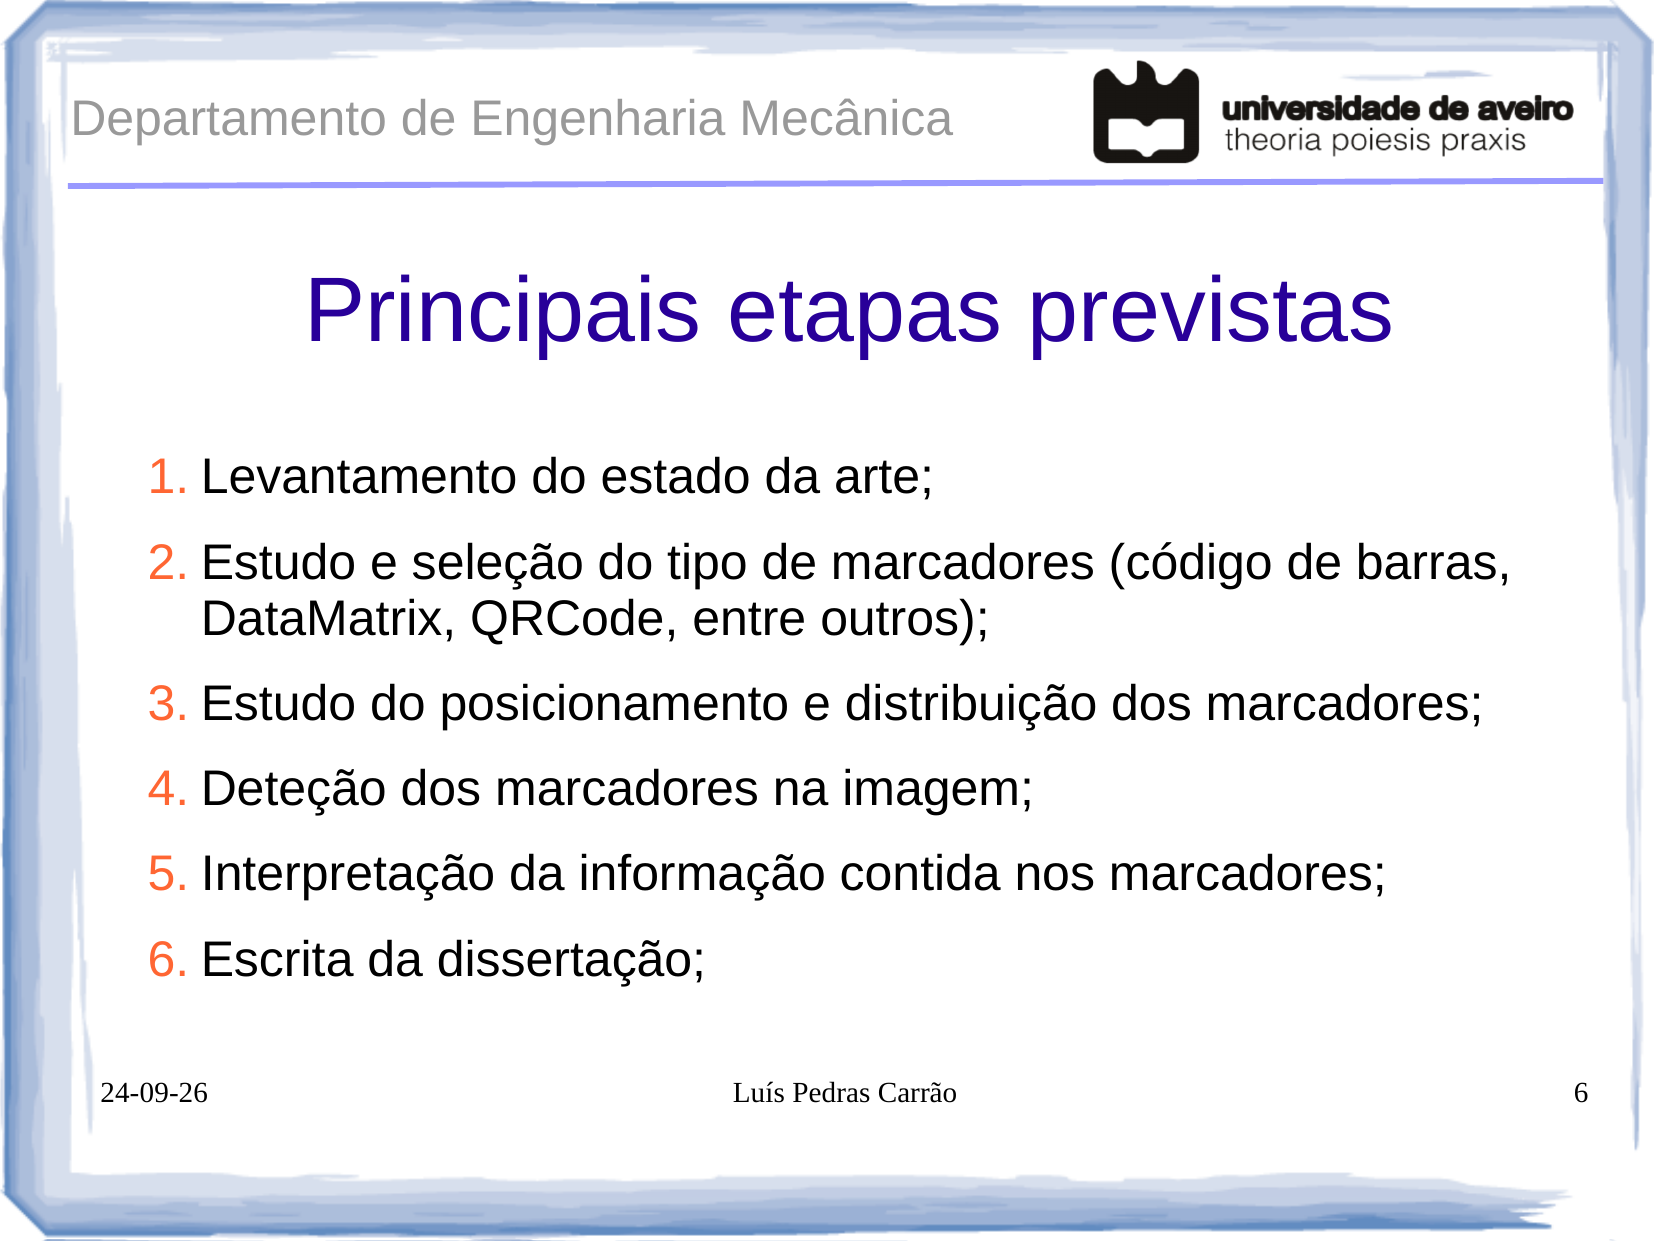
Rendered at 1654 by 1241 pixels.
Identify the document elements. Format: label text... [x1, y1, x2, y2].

picture [0, 0, 1654, 1241]
title Principais etapas previstas [106, 206, 1595, 414]
text_box Departamento de Engenharia Mecânica [55, 82, 969, 154]
list Levantamento do estado da arte; Estudo e seleção do tipo de marcadores (código de barras, DataMatrix, QRCode, entre outros); Estudo do posicionamento e distribuição dos marcadores; Deteção dos marcadores na imagem; Interpretação da informação contida nos marcadores; Escrita da dissertação; [129, 448, 1583, 987]
